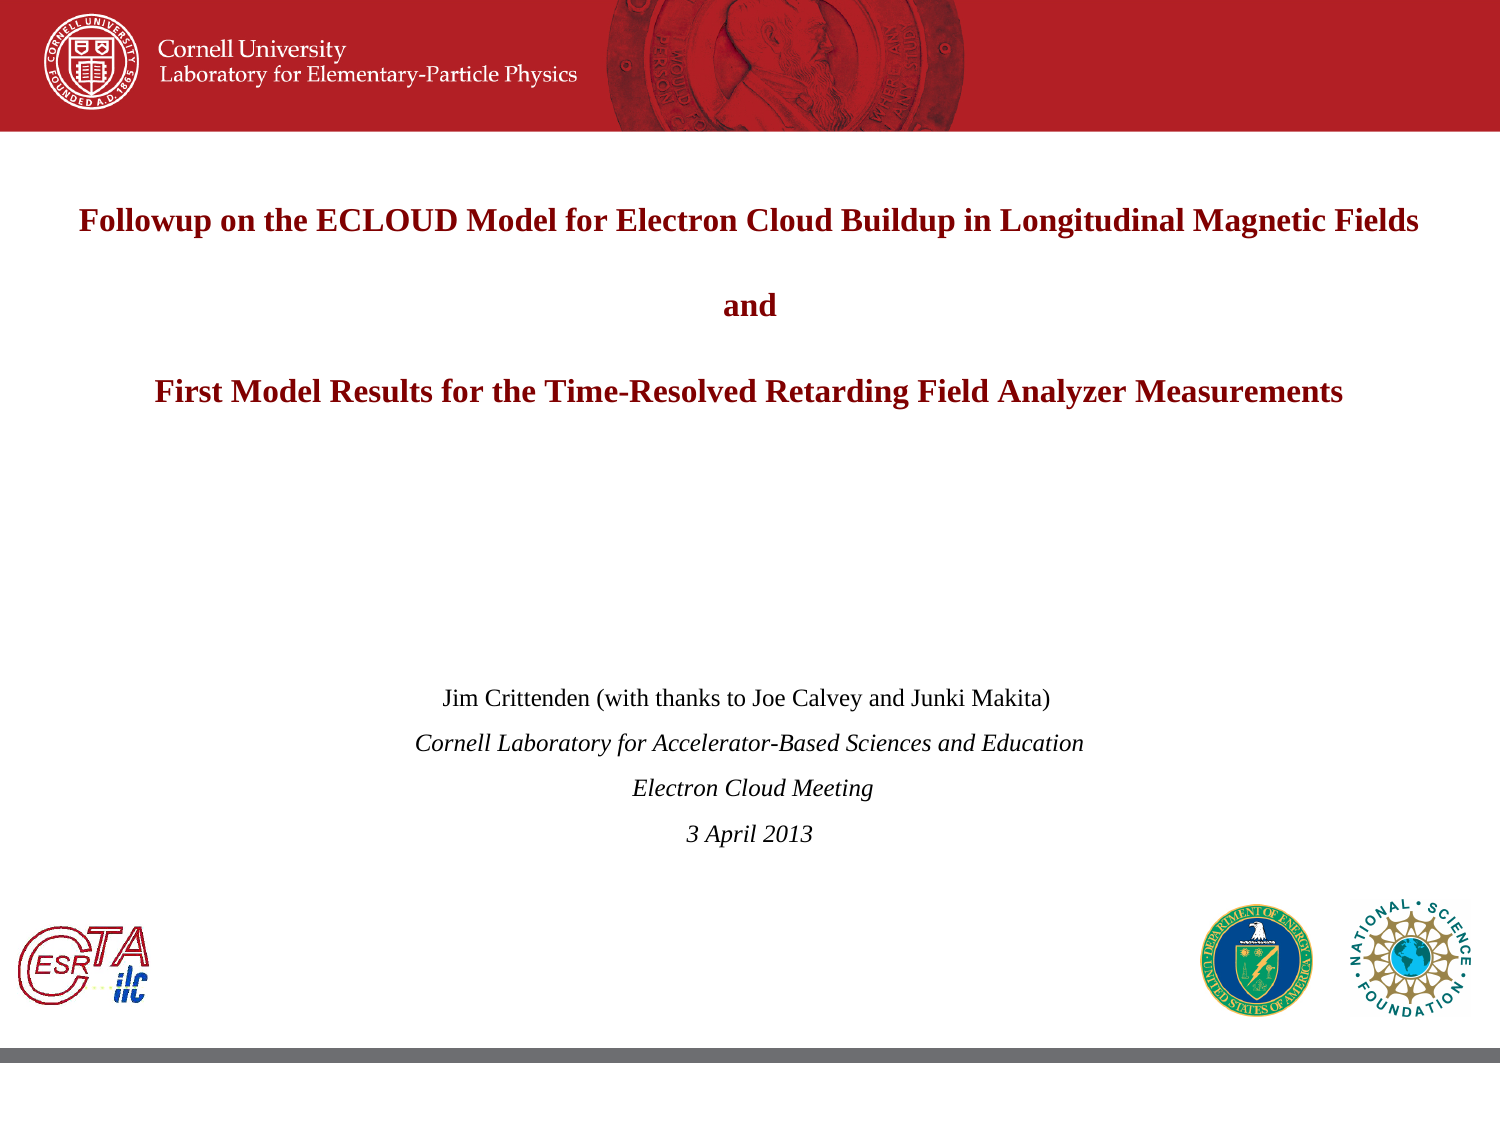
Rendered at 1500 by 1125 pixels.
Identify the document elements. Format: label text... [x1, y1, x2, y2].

picture [0, 0, 1500, 132]
picture [1350, 899, 1471, 1017]
picture [1200, 904, 1313, 1017]
subtitle Jim Crittenden (with thanks to Joe Calvey and Junki Makita) Cornell Laboratory for Accelerator-Based Sciences and Education Electron Cloud Meeting 3 April 2013 [300, 675, 1201, 855]
title Followup on the ECLOUD Model for Electron Cloud Buildup in Longitudinal Magnetic Fields and First Model Results for the Time-Resolved Retarding Field Analyzer Measurements [0, 187, 1500, 488]
picture [8, 899, 151, 1036]
